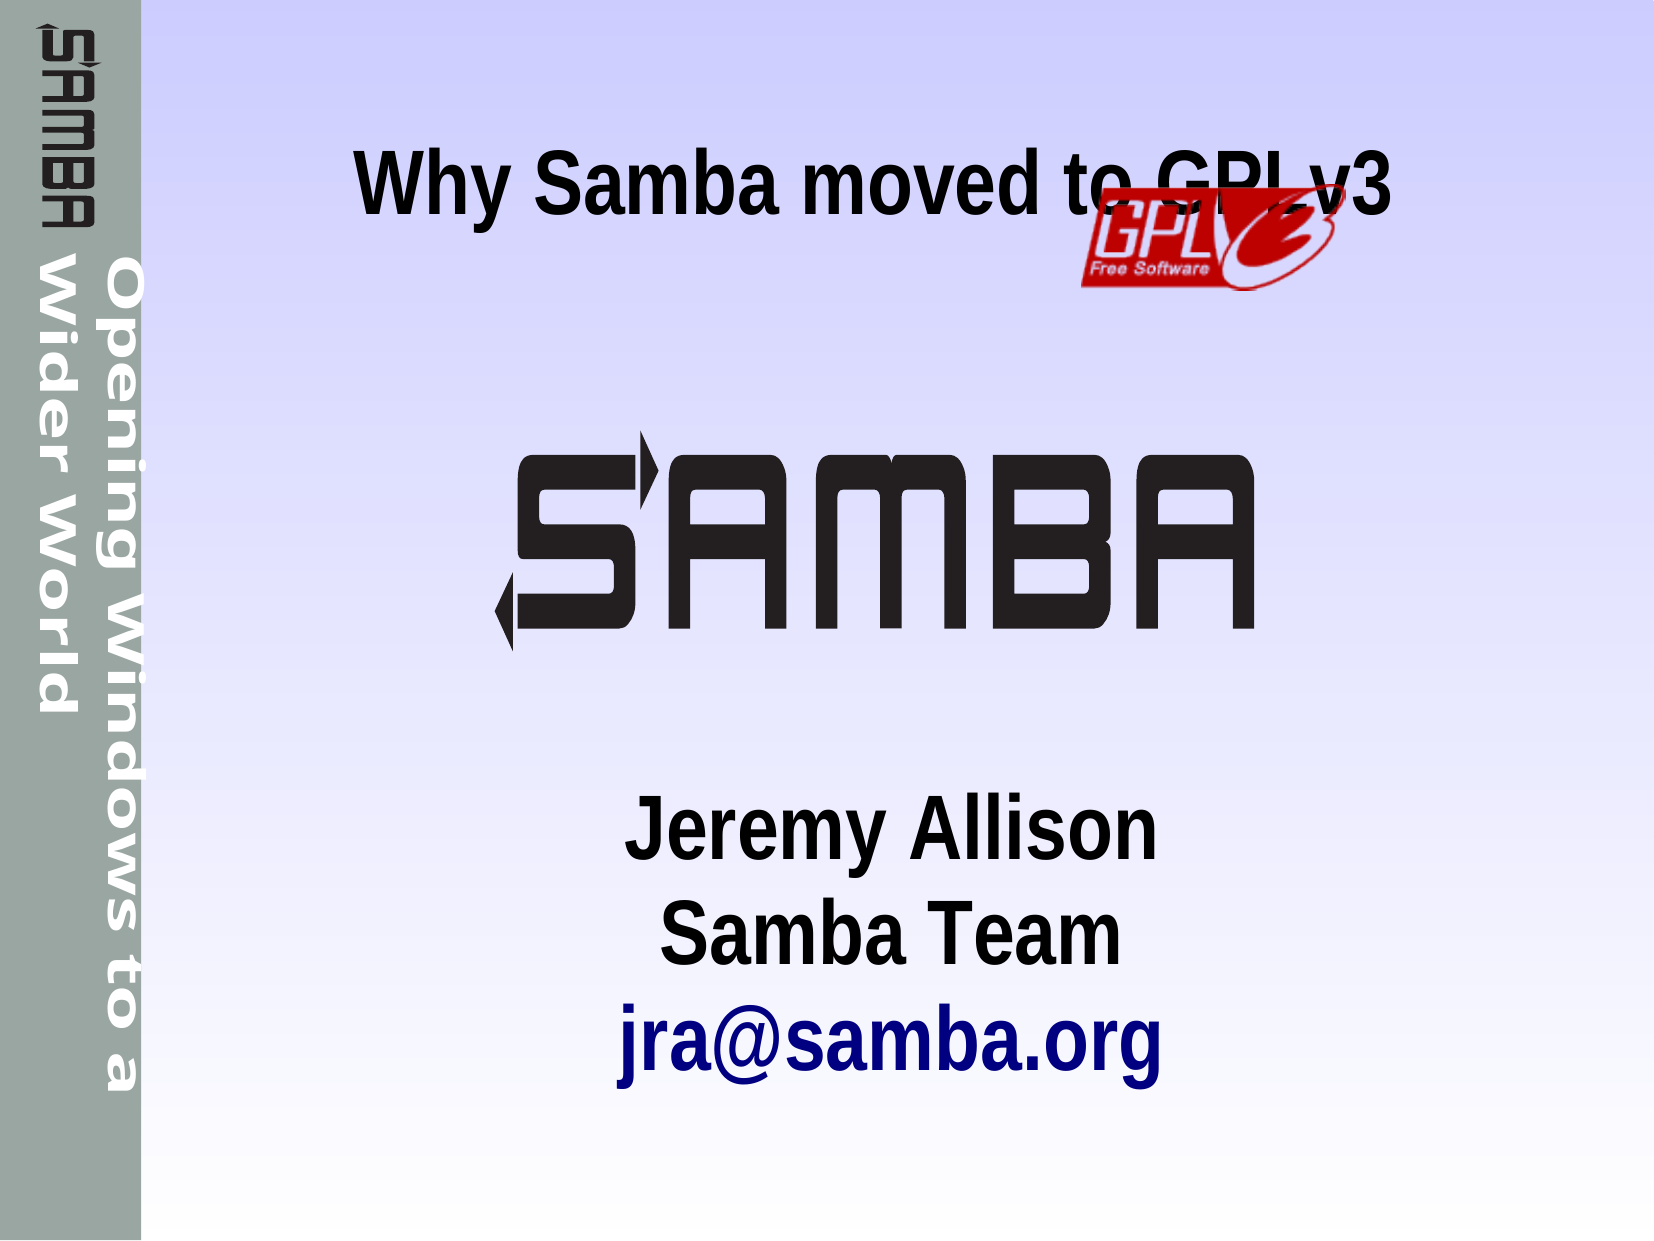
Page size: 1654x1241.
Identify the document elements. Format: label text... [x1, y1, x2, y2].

title Why Samba moved to GPLv3 [168, 74, 1581, 289]
picture [494, 430, 1255, 652]
title Jeremy Allison Samba Team jra@samba.org [185, 771, 1598, 1093]
picture [1081, 184, 1346, 291]
